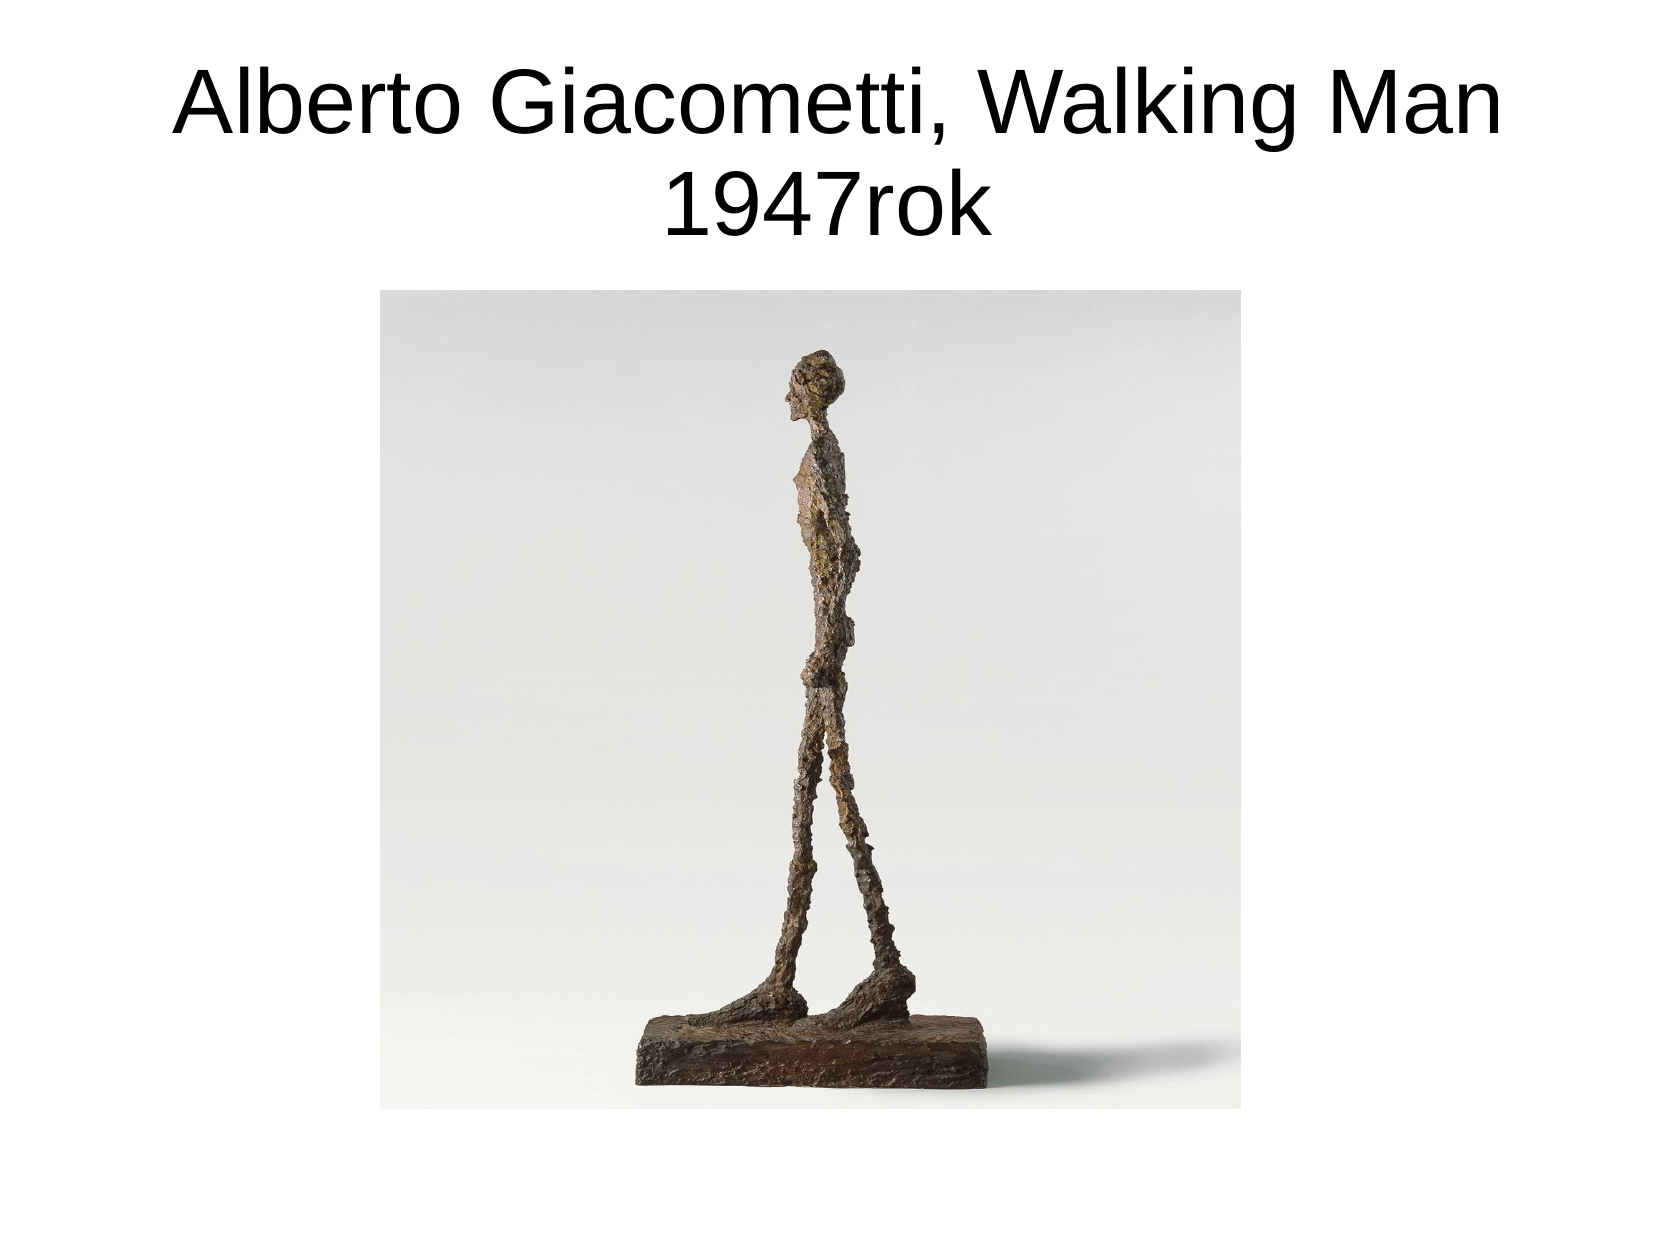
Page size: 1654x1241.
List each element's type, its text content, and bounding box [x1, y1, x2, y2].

title Alberto Giacometti, Walking Man 1947rok [82, 49, 1571, 257]
picture [380, 290, 1241, 1109]
